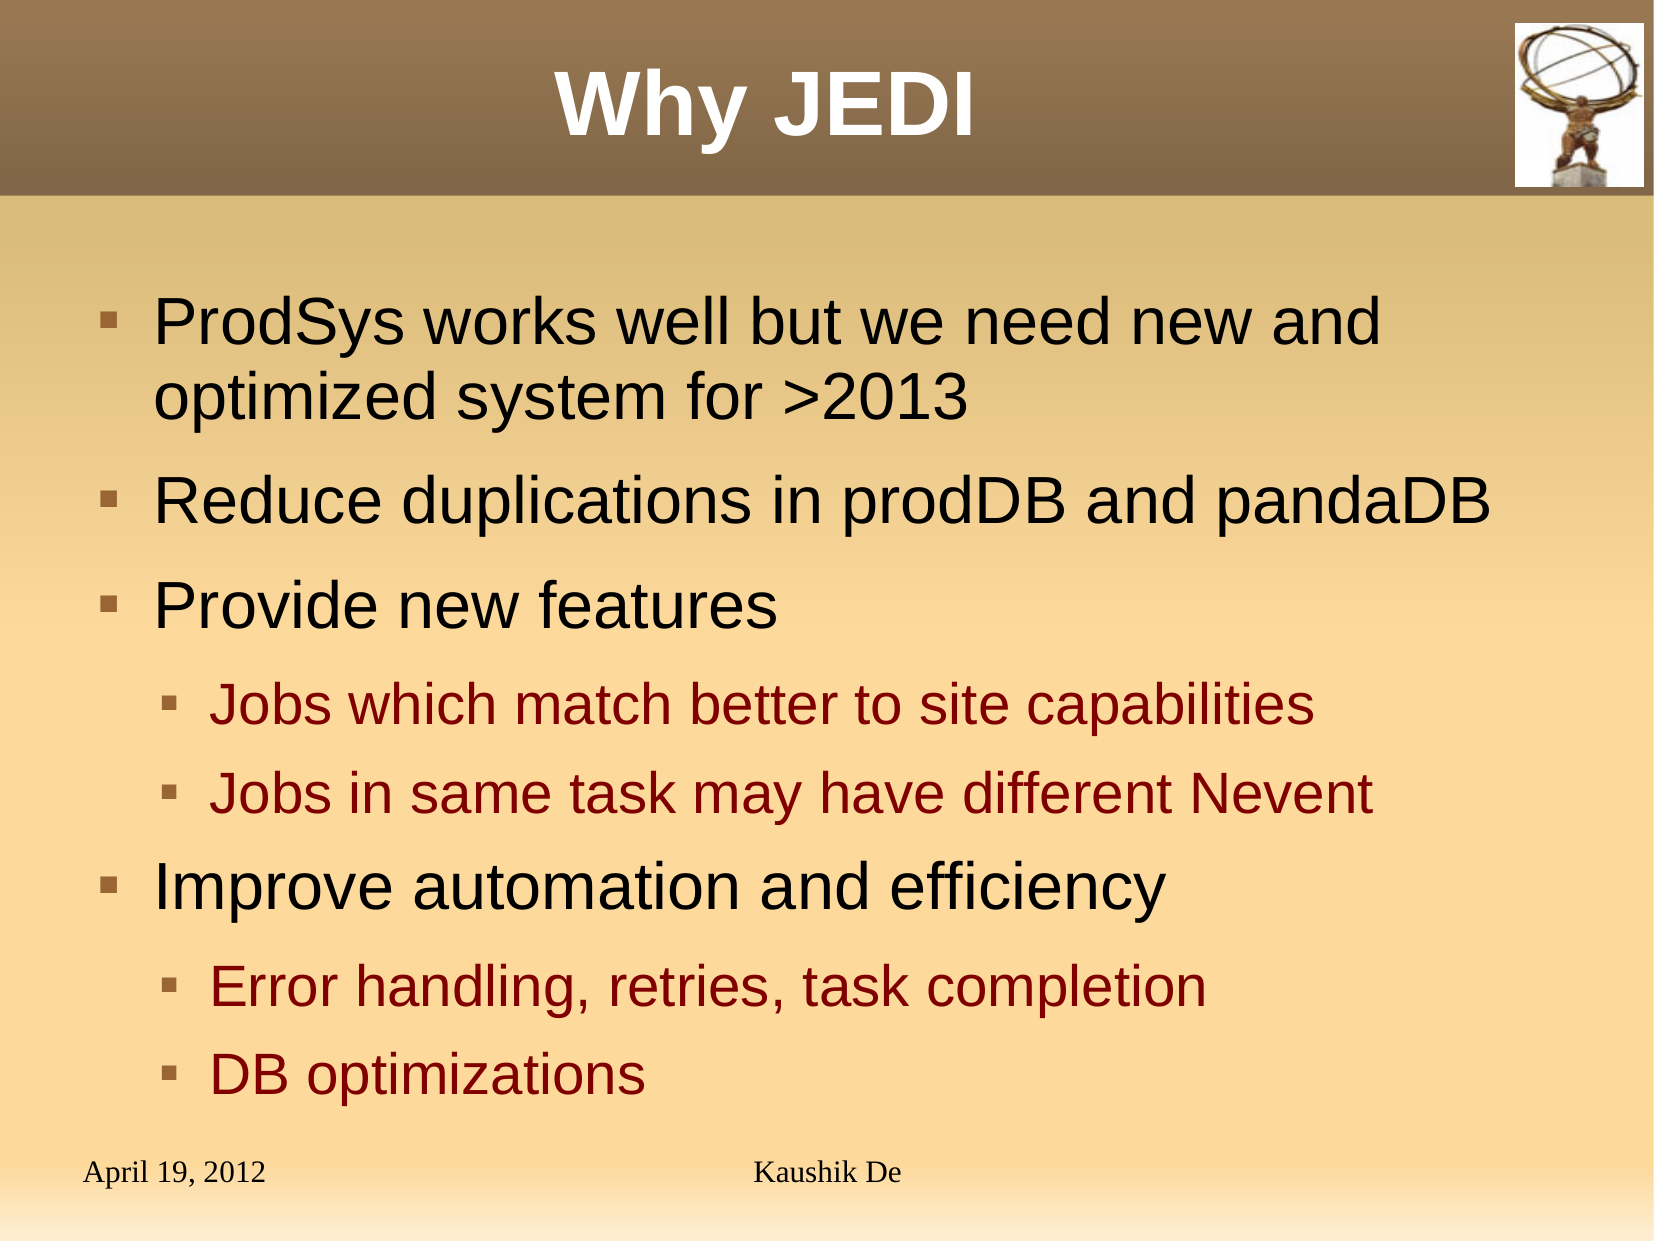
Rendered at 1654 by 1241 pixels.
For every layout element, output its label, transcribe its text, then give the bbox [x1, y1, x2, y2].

list ProdSys works well but we need new and optimized system for >2013 Reduce duplications in prodDB and pandaDB Provide new features Jobs which match better to site capabilities Jobs in same task may have different Nevent Improve automation and efficiency Error handling, retries, task completion DB optimizations [82, 284, 1571, 1108]
title Why JEDI [17, 0, 1516, 208]
picture [0, 0, 1654, 1241]
